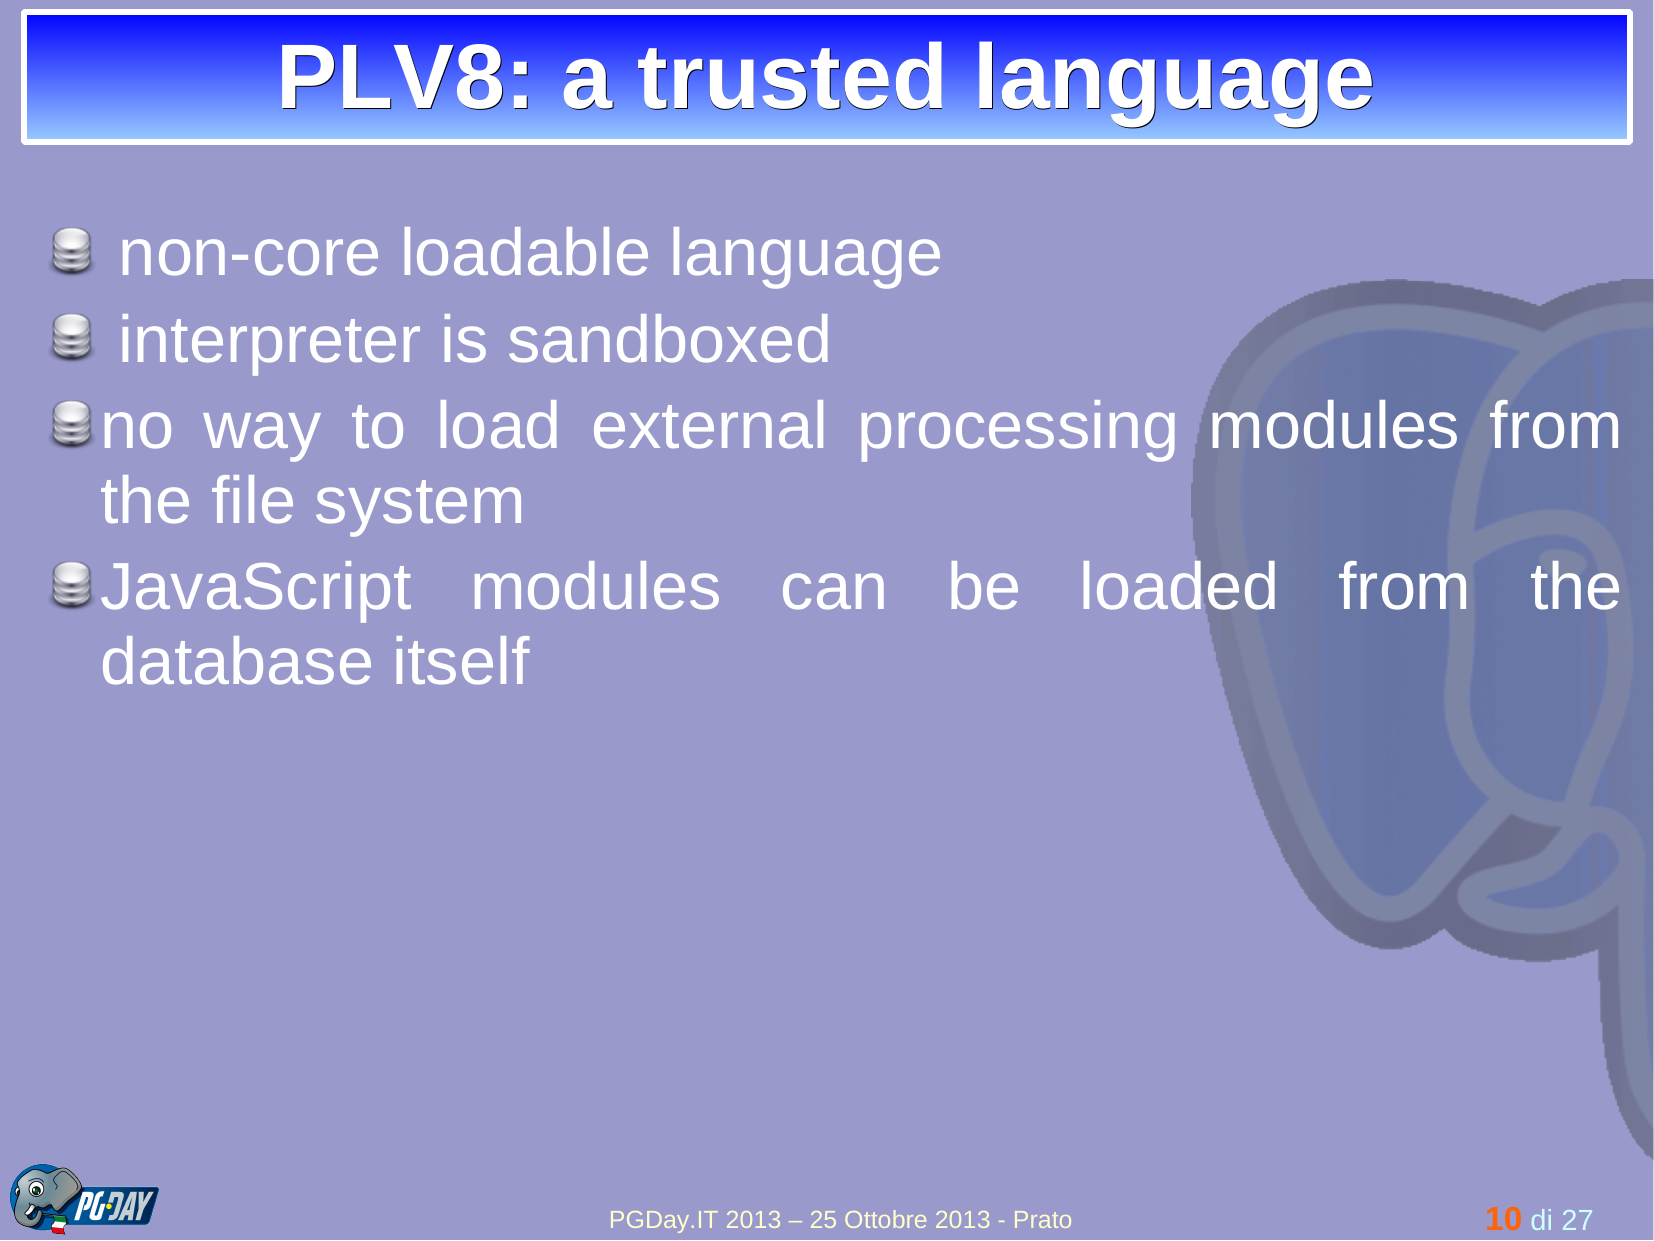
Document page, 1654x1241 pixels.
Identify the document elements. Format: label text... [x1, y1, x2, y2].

picture [9, 1163, 160, 1236]
picture [1191, 279, 1654, 1182]
title PLV8: a trusted language [23, 11, 1630, 142]
list non-core loadable language interpreter is sandboxed no way to load external processing modules from the file system JavaScript modules can be loaded from the database itself [29, 215, 1625, 1152]
